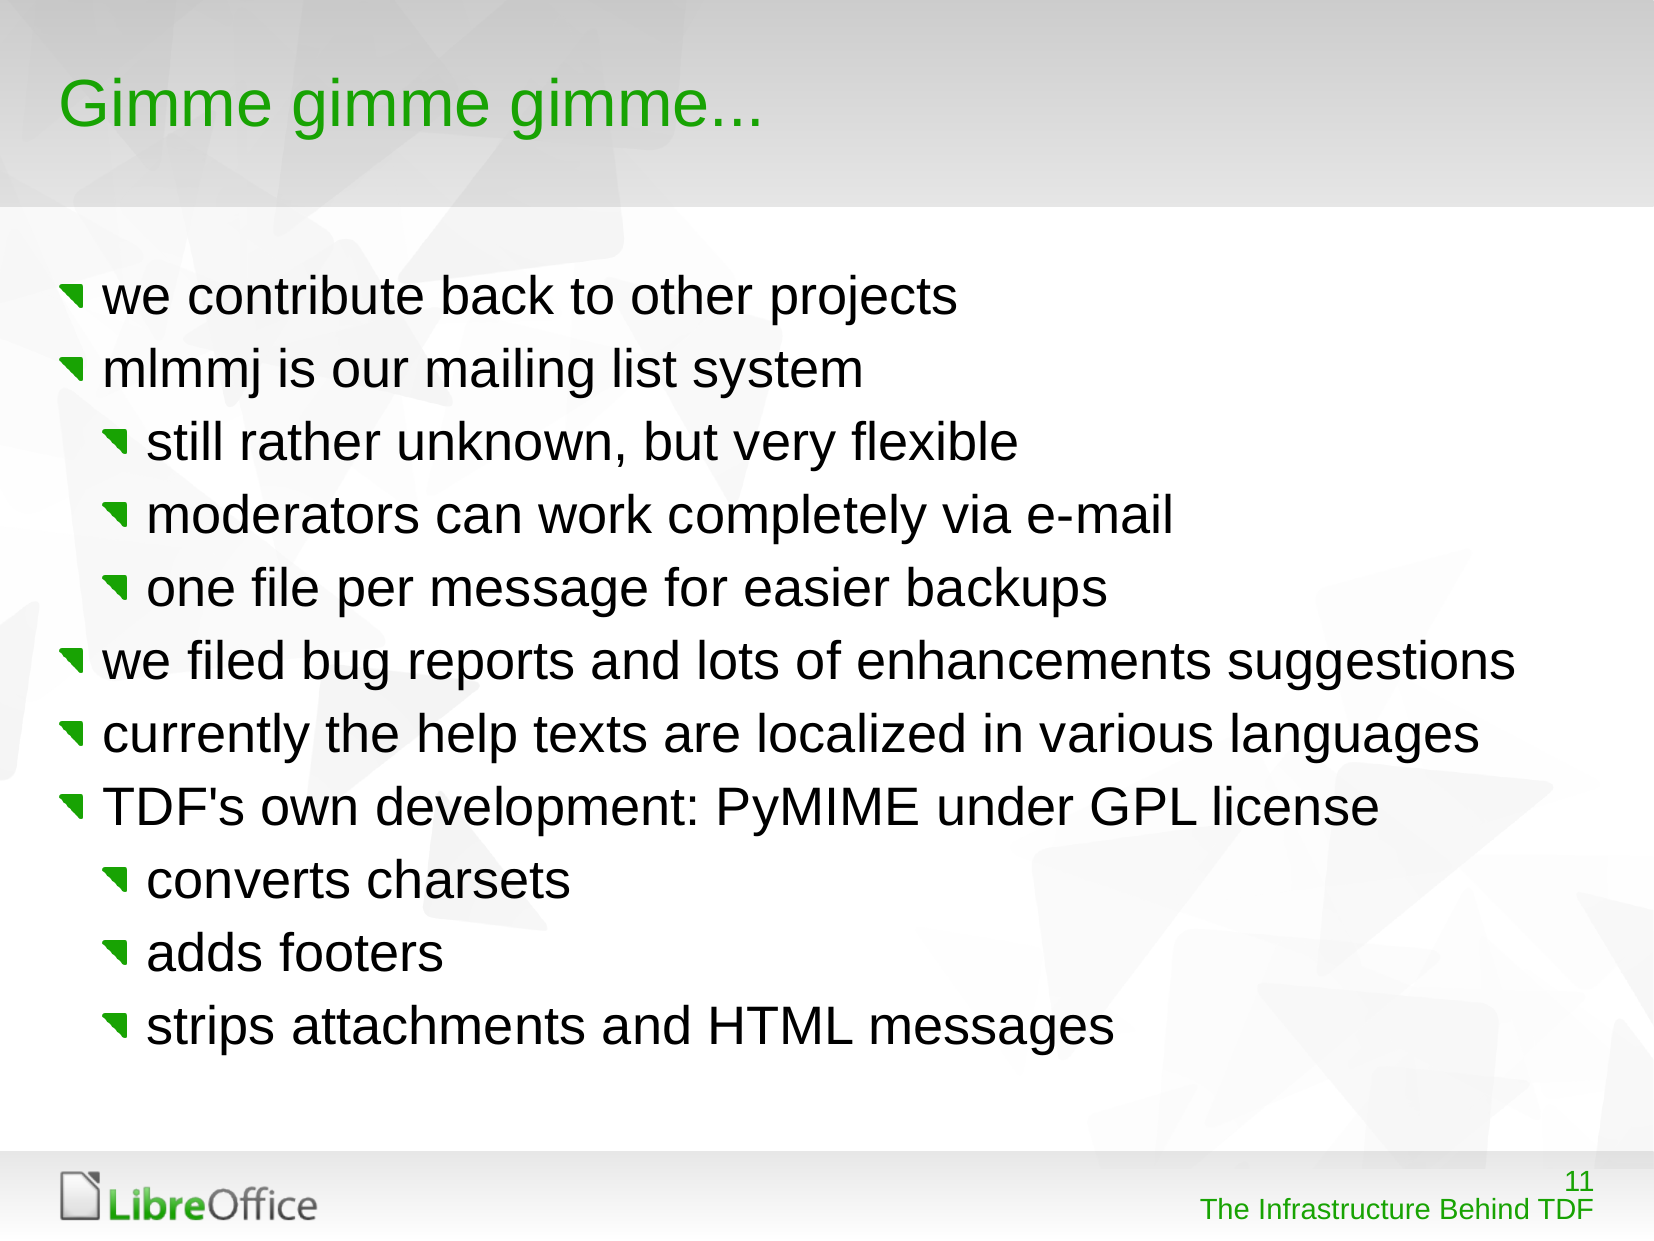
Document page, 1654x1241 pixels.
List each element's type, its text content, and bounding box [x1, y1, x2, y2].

picture [915, 548, 1654, 1169]
list we contribute back to other projects mlmmj is our mailing list system still rather unknown, but very flexible moderators can work completely via e-mail one file per message for easier backups we filed bug reports and lots of enhancements suggestions currently the help texts are localized in various languages TDF's own development: PyMIME under GPL license converts charsets adds footers strips attachments and HTML messages [59, 265, 1595, 1114]
picture [41, 1152, 337, 1240]
title Gimme gimme gimme... [59, 29, 1595, 178]
picture [0, 0, 783, 931]
